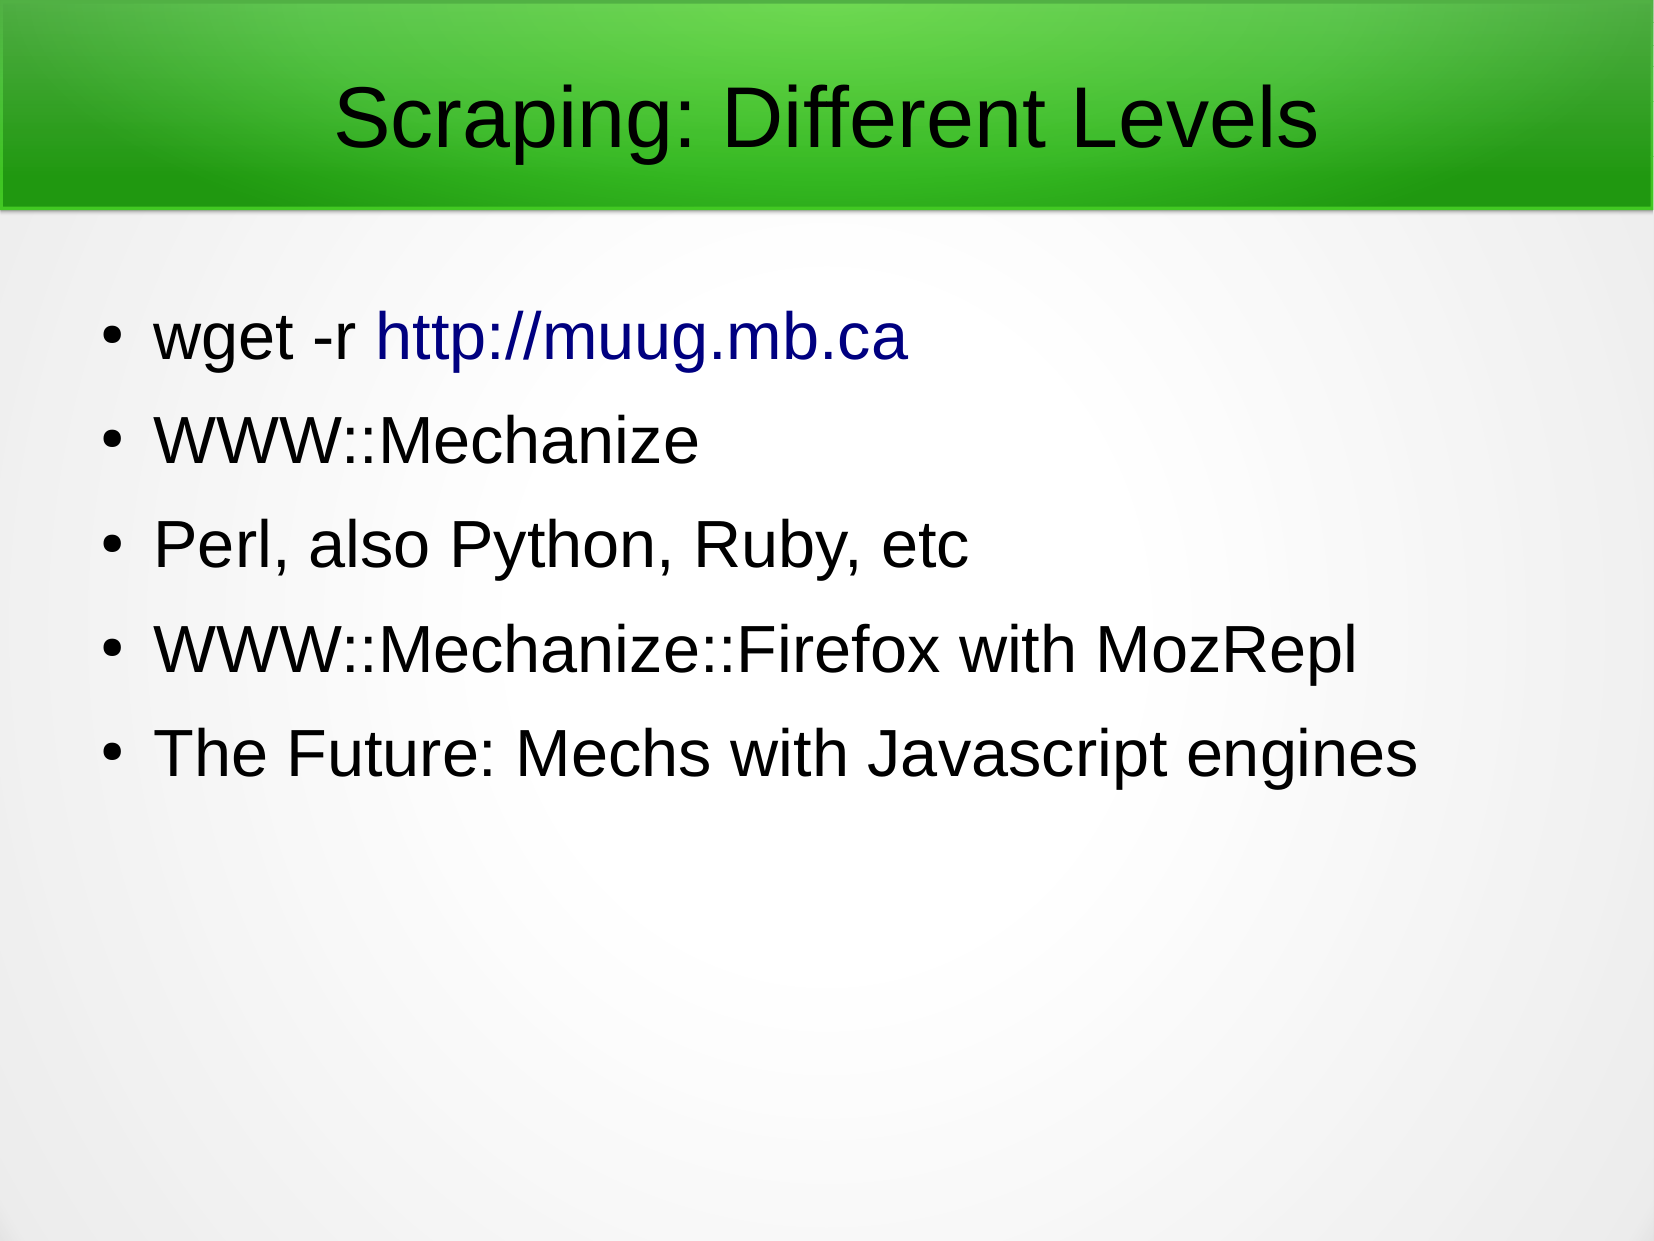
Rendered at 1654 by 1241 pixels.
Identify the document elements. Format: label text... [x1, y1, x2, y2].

list wget -r http://muug.mb.ca WWW::Mechanize Perl, also Python, Ruby, etc WWW::Mechanize::Firefox with MozRepl The Future: Mechs with Javascript engines [82, 299, 1571, 1241]
title Scraping: Different Levels [82, 47, 1571, 189]
